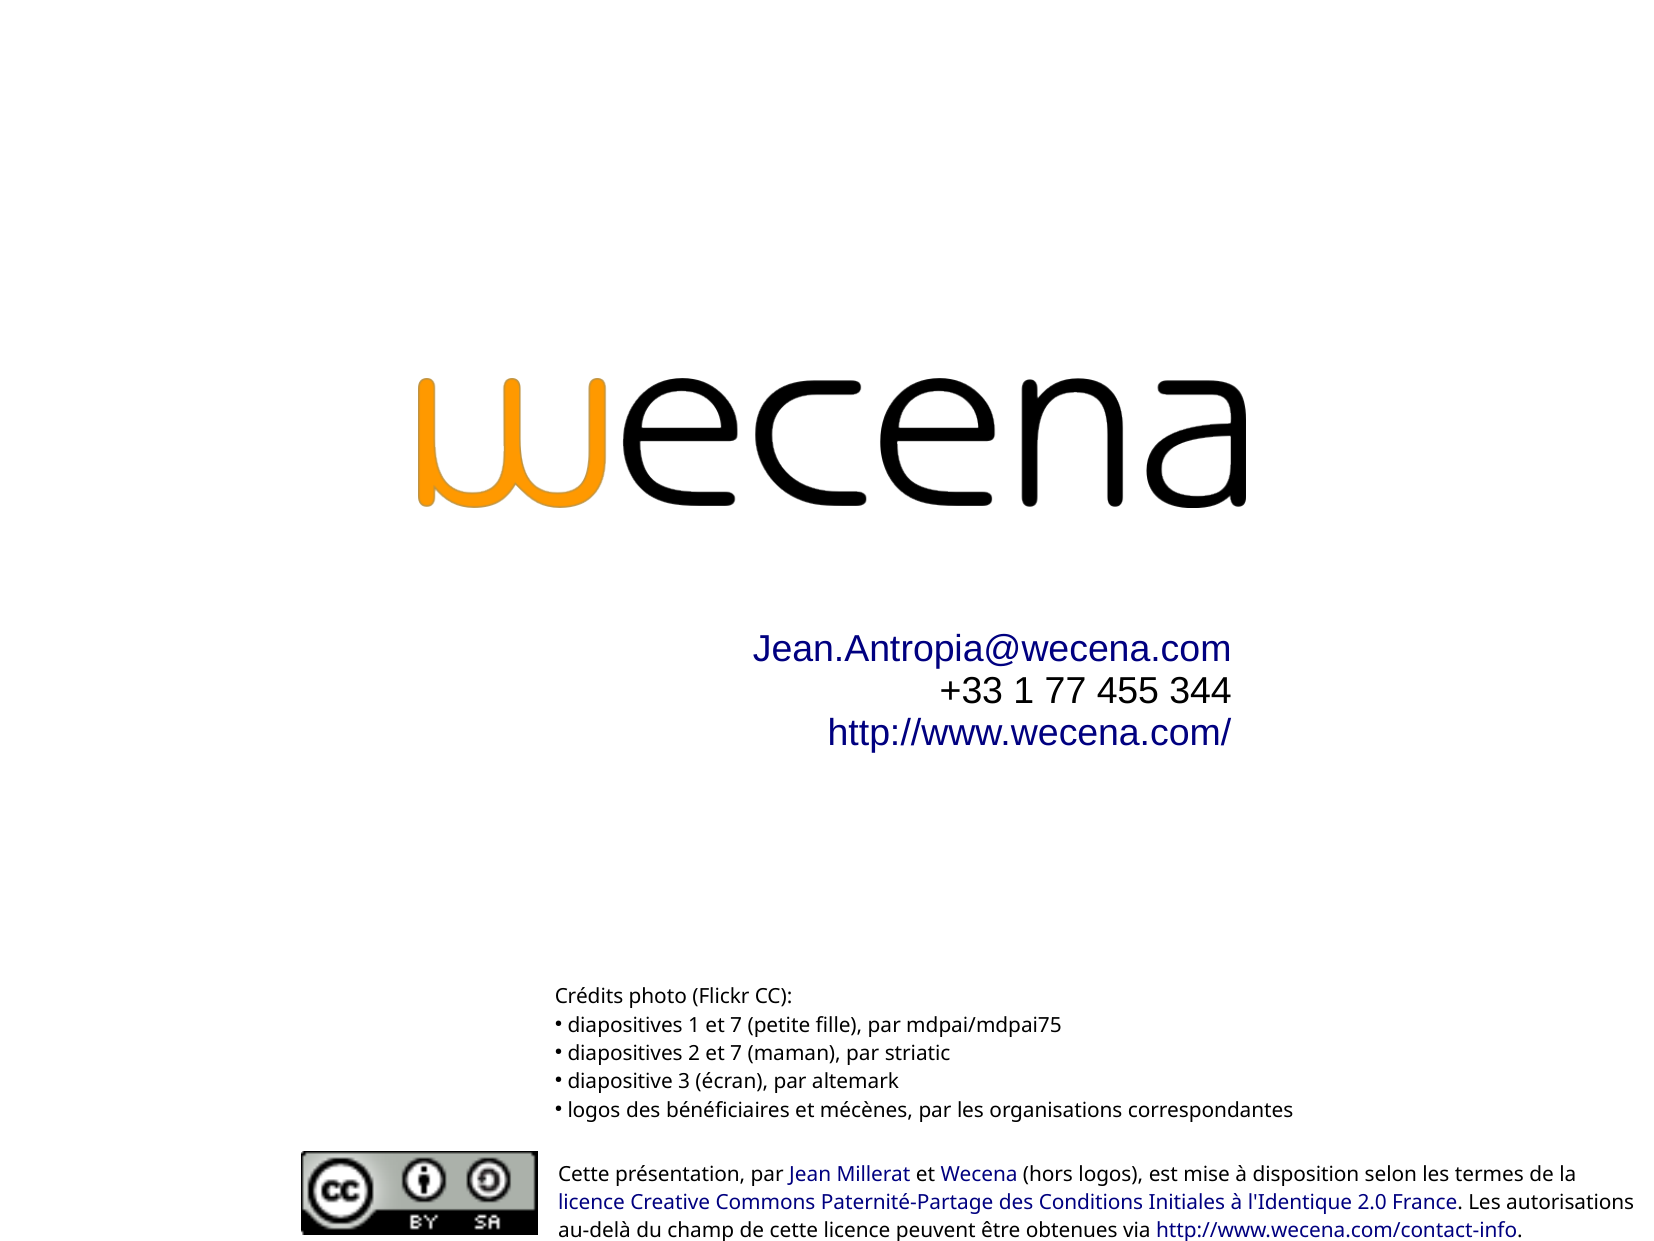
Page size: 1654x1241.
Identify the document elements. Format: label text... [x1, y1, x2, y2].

text_box Jean.Antropia@wecena.com +33 1 77 455 344 http://www.wecena.com/ [738, 620, 1246, 761]
picture [418, 378, 1246, 508]
text_box Crédits photo (Flickr CC): diapositives 1 et 7 (petite fille), par mdpai/mdpai75 diapositives 2 et 7 (maman), par striatic diapositive 3 (écran), par altemark logos des bénéficiaires et mécènes, par les organisations correspondantes [539, 974, 1293, 1113]
picture [301, 1151, 538, 1235]
text_box Cette présentation, par Jean Millerat et Wecena (hors logos), est mise à disposition selon les termes de la licence Creative Commons Paternité-Partage des Conditions Initiales à l'Identique 2.0 France. Les autorisations au-delà du champ de cette licence peuvent être obtenues via http://www.wecena.com/contact-info. [543, 1151, 1654, 1241]
